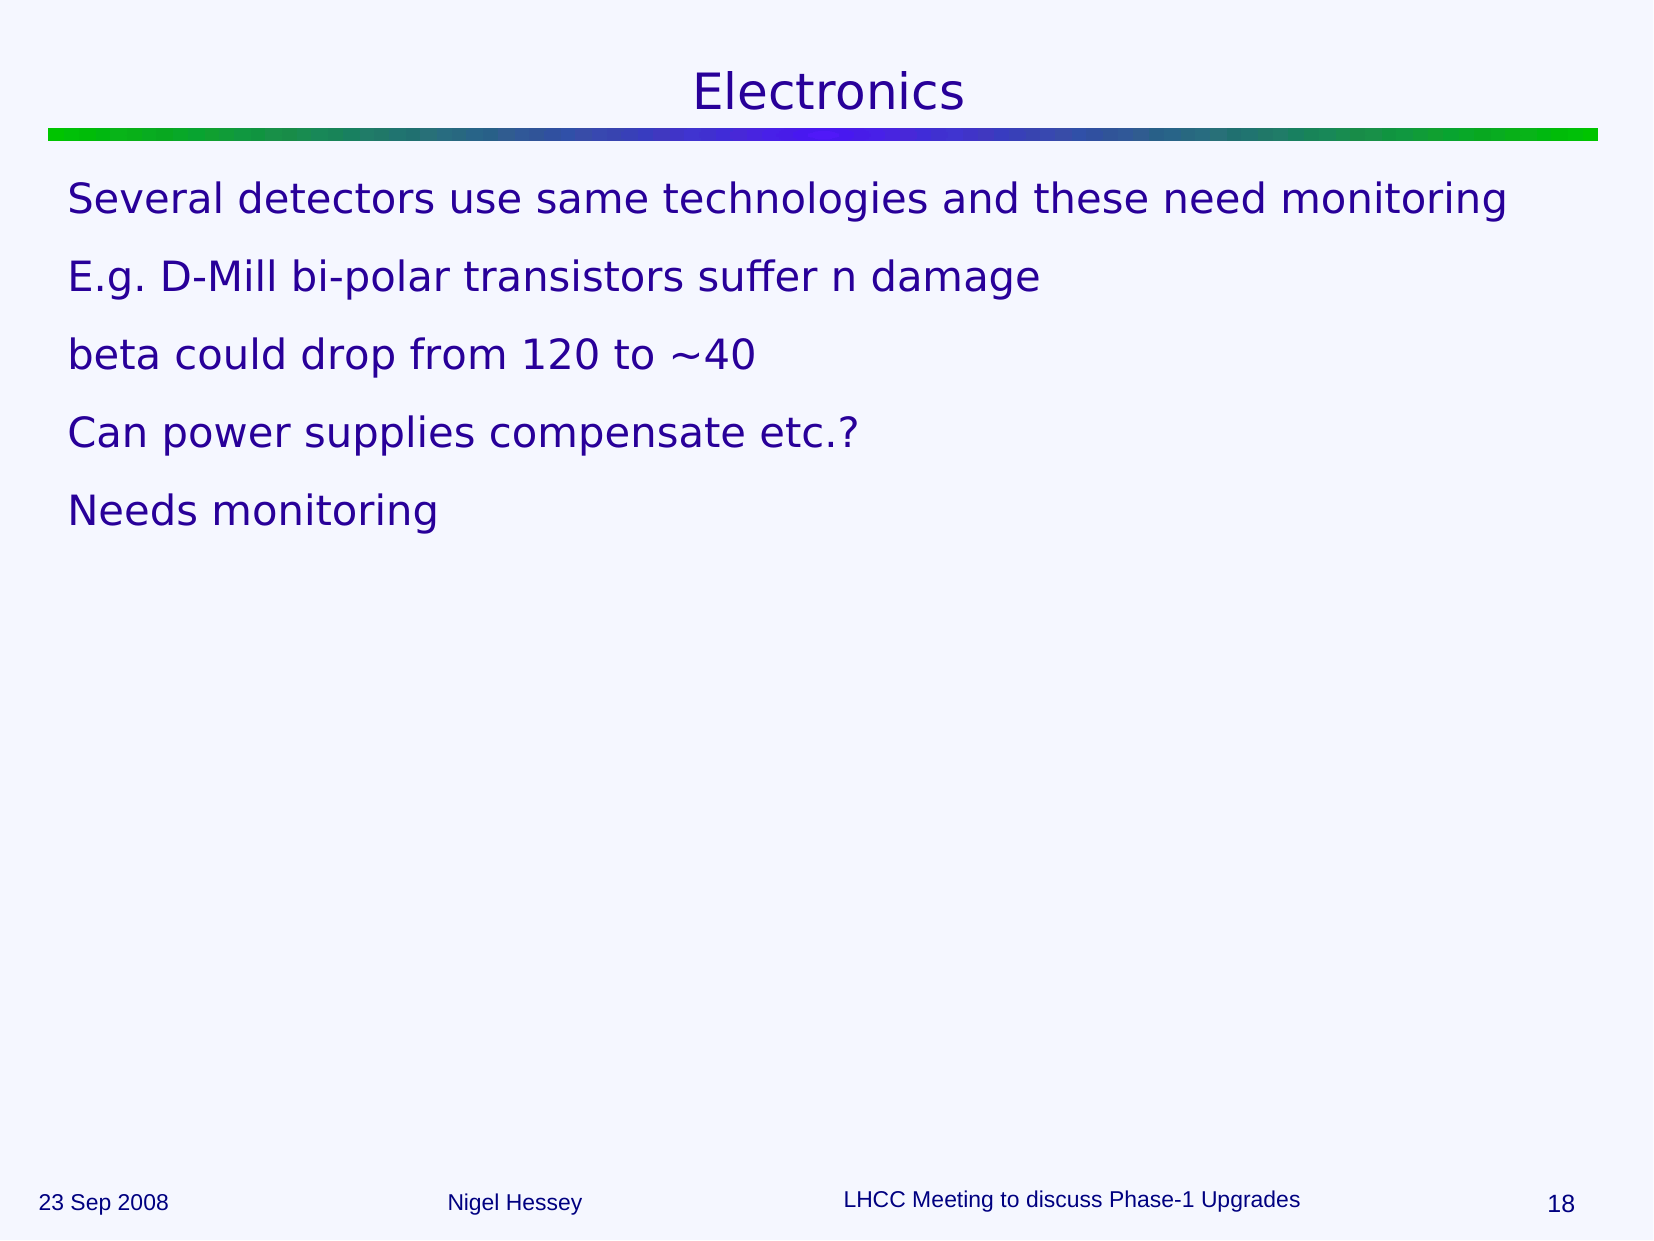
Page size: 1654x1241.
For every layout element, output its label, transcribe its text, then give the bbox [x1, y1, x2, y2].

picture [1563, 128, 1598, 141]
list Several detectors use same technologies and these need monitoring E.g. D-Mill bi-polar transistors suffer n damage beta could drop from 120 to ~40 Can power supplies compensate etc.? Needs monitoring [49, 174, 1614, 1127]
picture [48, 128, 95, 141]
title Electronics [95, 37, 1563, 146]
